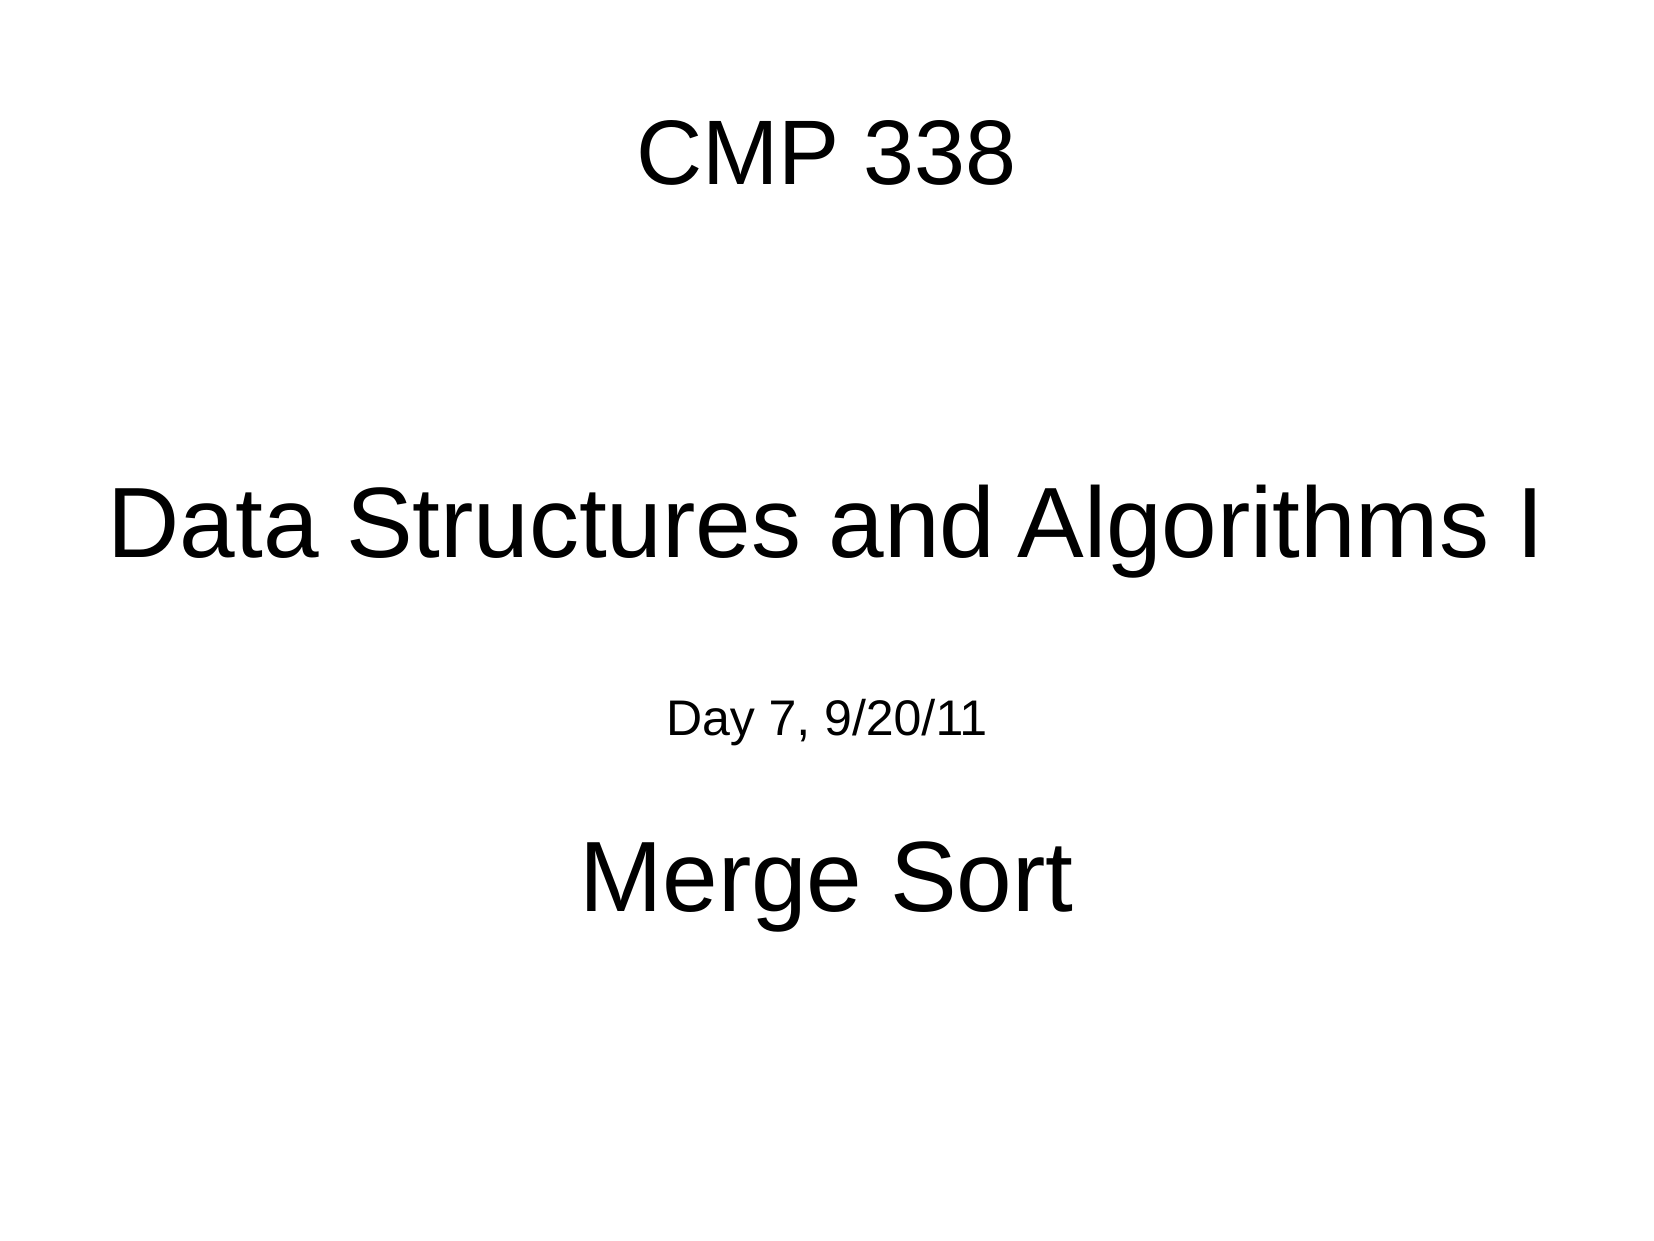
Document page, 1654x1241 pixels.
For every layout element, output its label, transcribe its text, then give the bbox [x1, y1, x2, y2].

title CMP 338 [82, 49, 1571, 257]
subtitle Data Structures and Algorithms I Day 7, 9/20/11 Merge Sort [82, 290, 1571, 1109]
